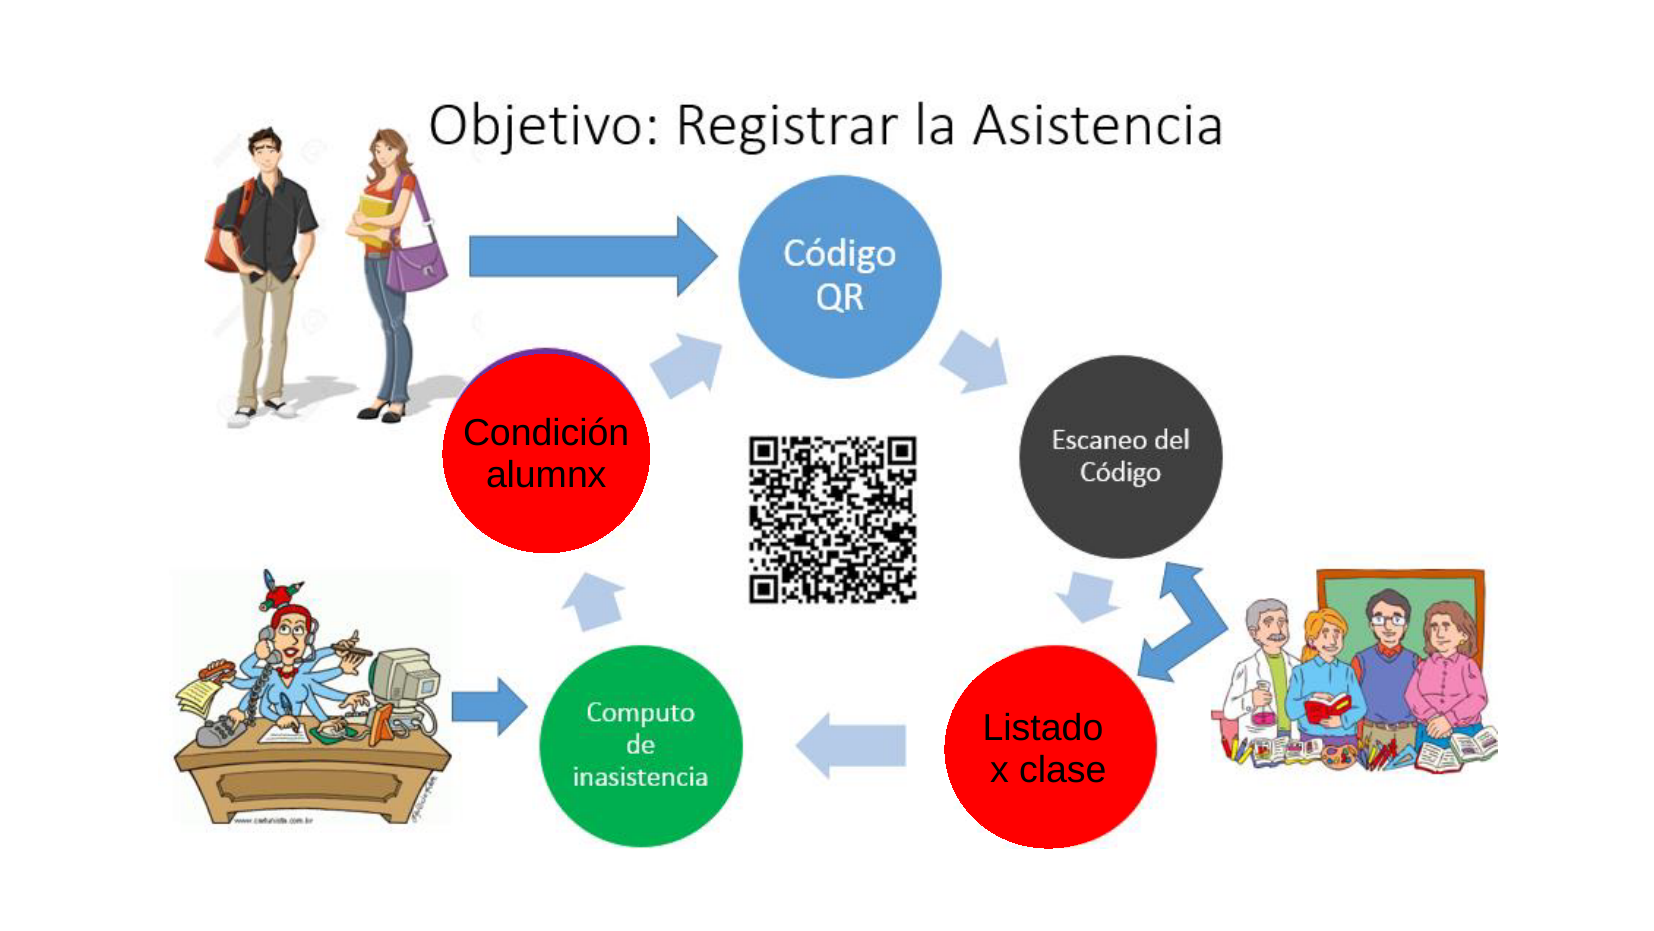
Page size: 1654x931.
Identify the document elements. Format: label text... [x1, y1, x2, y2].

picture [158, 83, 1498, 849]
text_box Listado x clase [944, 649, 1152, 849]
text_box Condición alumnx [442, 354, 650, 553]
